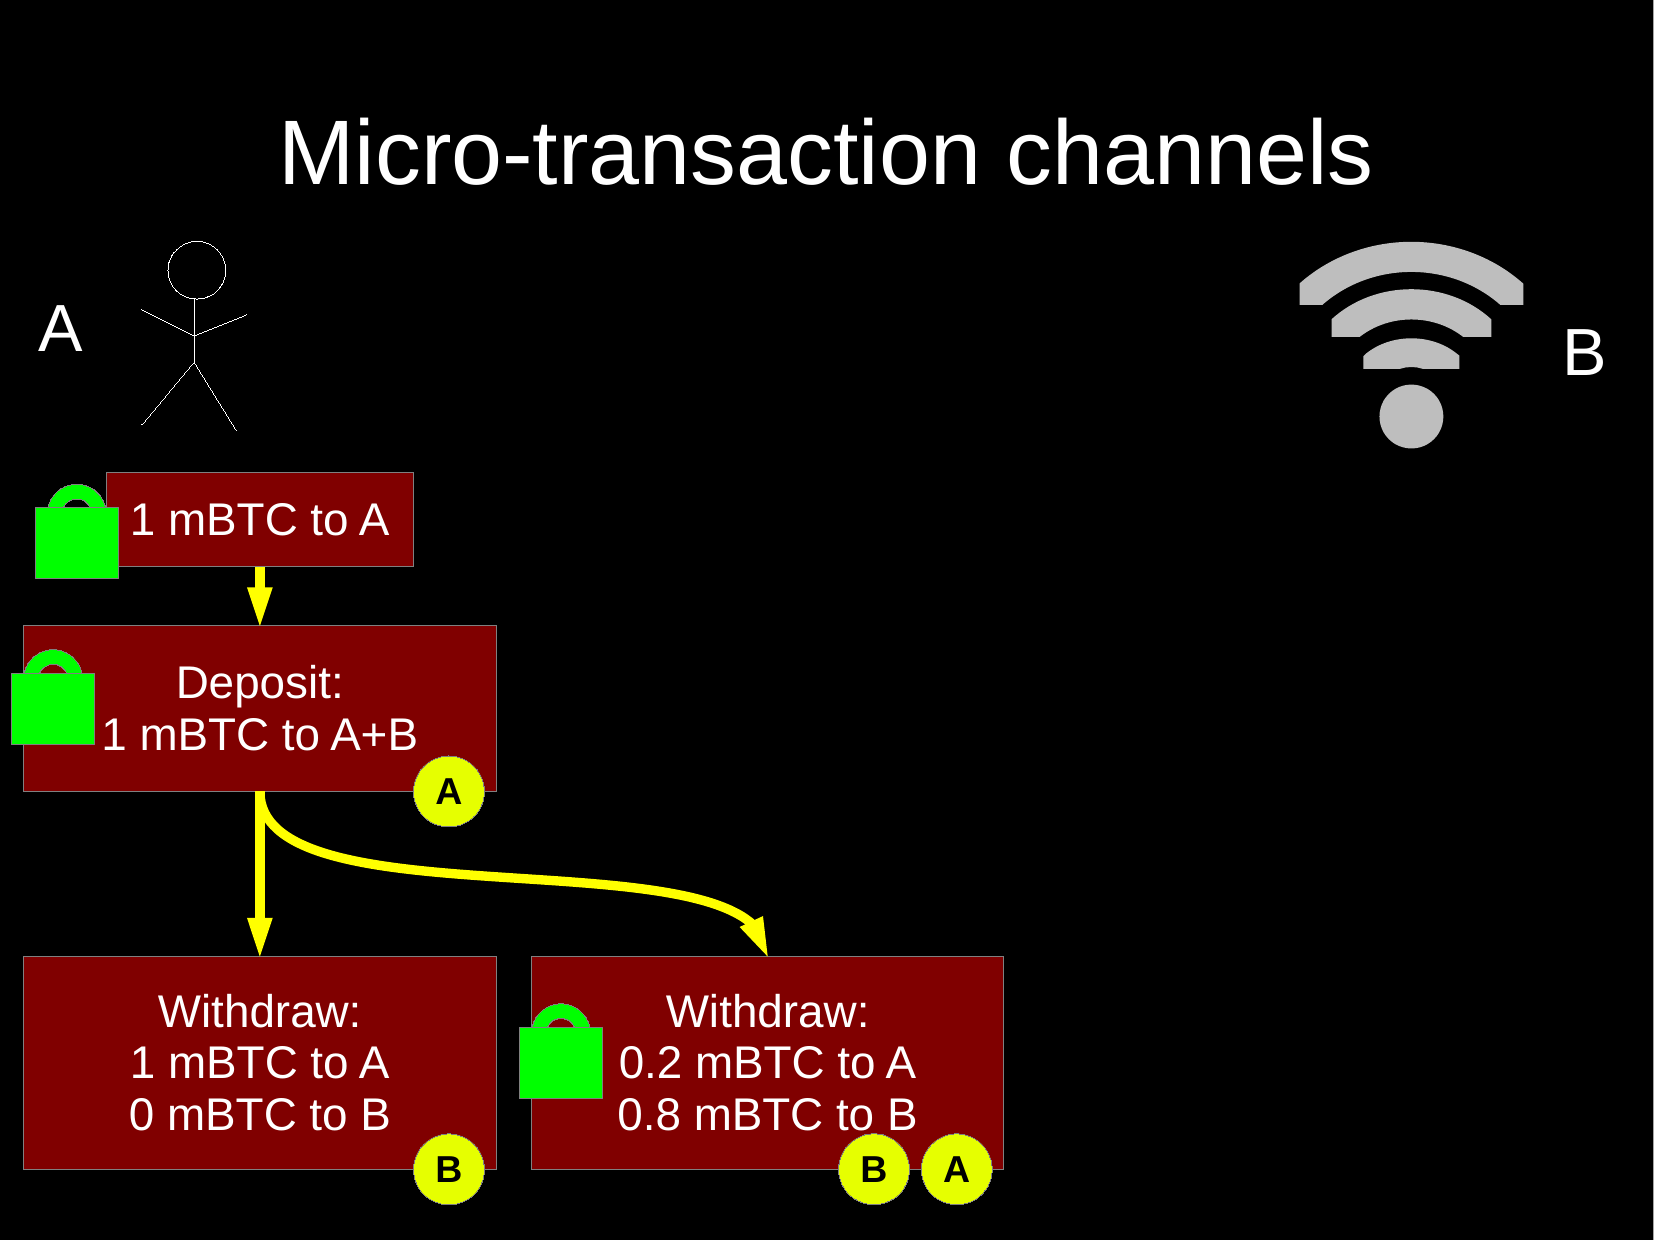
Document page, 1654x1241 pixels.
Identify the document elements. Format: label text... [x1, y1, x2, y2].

title Micro-transaction channels [82, 49, 1571, 257]
text_box A [23, 283, 98, 374]
text_box A [413, 755, 485, 827]
text_box [35, 484, 119, 579]
picture [1275, 200, 1548, 473]
text_box 1 mBTC to A [106, 472, 414, 567]
text_box Deposit: 1 mBTC to A+B [23, 625, 497, 792]
text_box Withdraw: 1 mBTC to A 0 mBTC to B [23, 956, 497, 1170]
text_box B [413, 1133, 485, 1205]
text_box B [838, 1133, 910, 1205]
text_box [11, 649, 95, 745]
text_box A [921, 1133, 993, 1205]
text_box Withdraw: 0.2 mBTC to A 0.8 mBTC to B [531, 956, 1004, 1170]
text_box [519, 1003, 603, 1099]
text_box B [1547, 307, 1622, 397]
